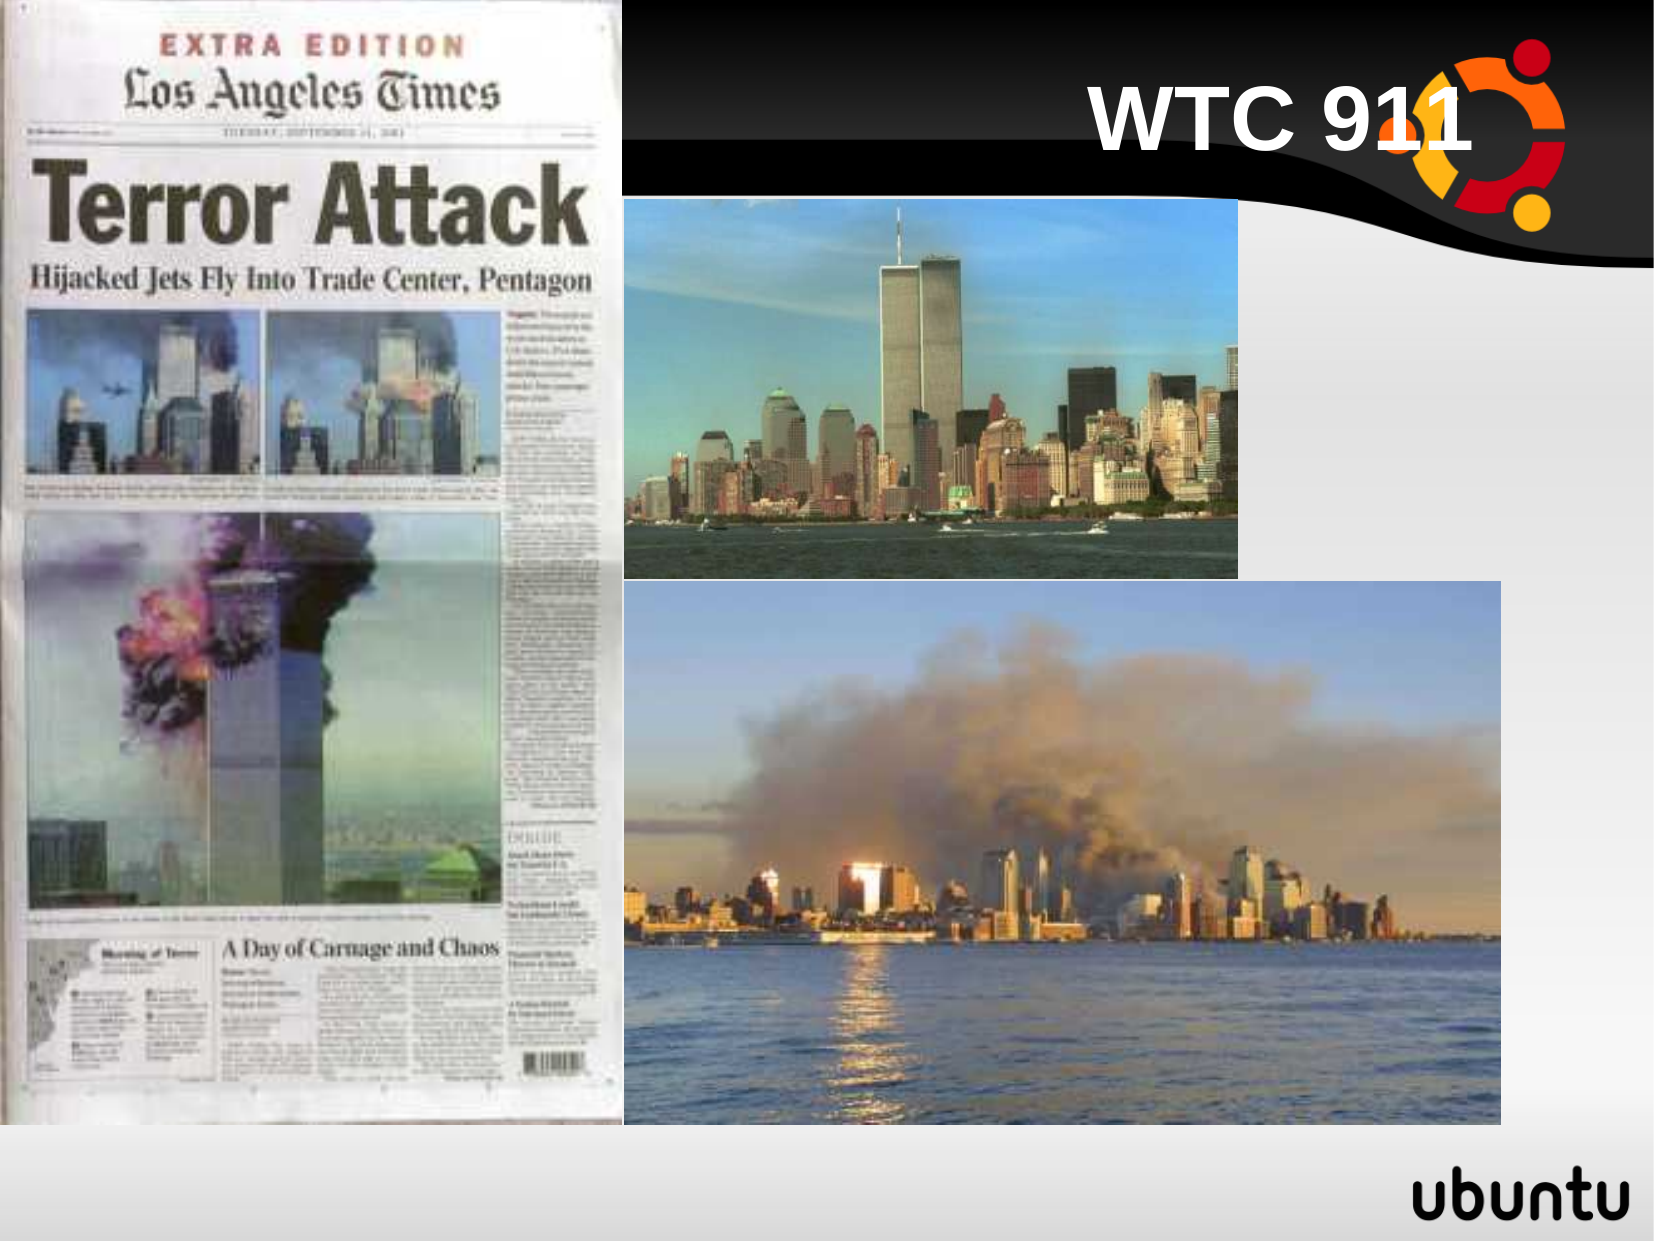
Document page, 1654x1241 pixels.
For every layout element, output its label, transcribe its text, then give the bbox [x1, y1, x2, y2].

picture [0, 0, 1654, 1241]
title WTC 911 [1062, 0, 1501, 238]
